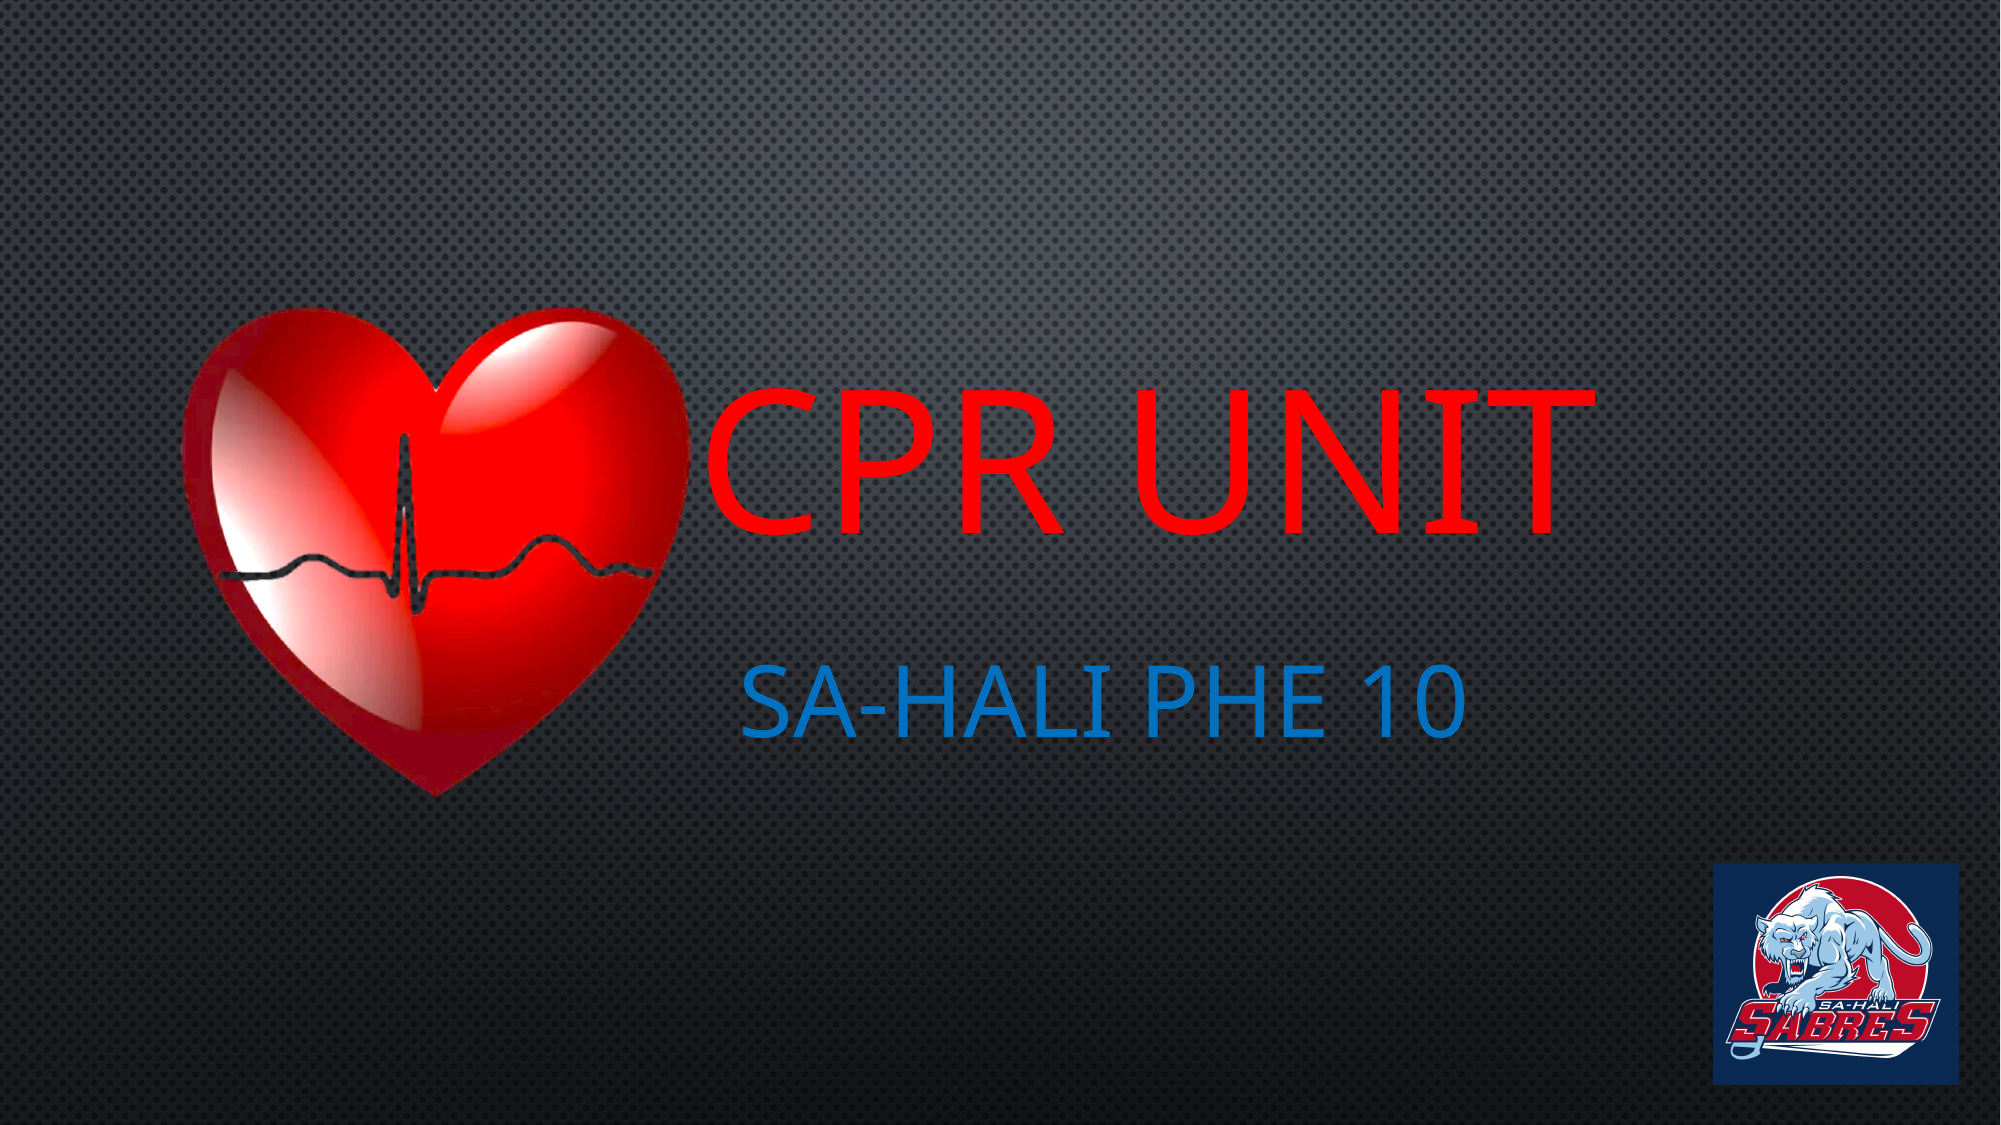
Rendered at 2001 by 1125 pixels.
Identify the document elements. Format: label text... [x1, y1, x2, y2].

picture [0, 0, 2001, 1125]
subtitle SA-HALI PHE 10 [777, 629, 1817, 794]
title CPR UNIT [777, 285, 1859, 582]
